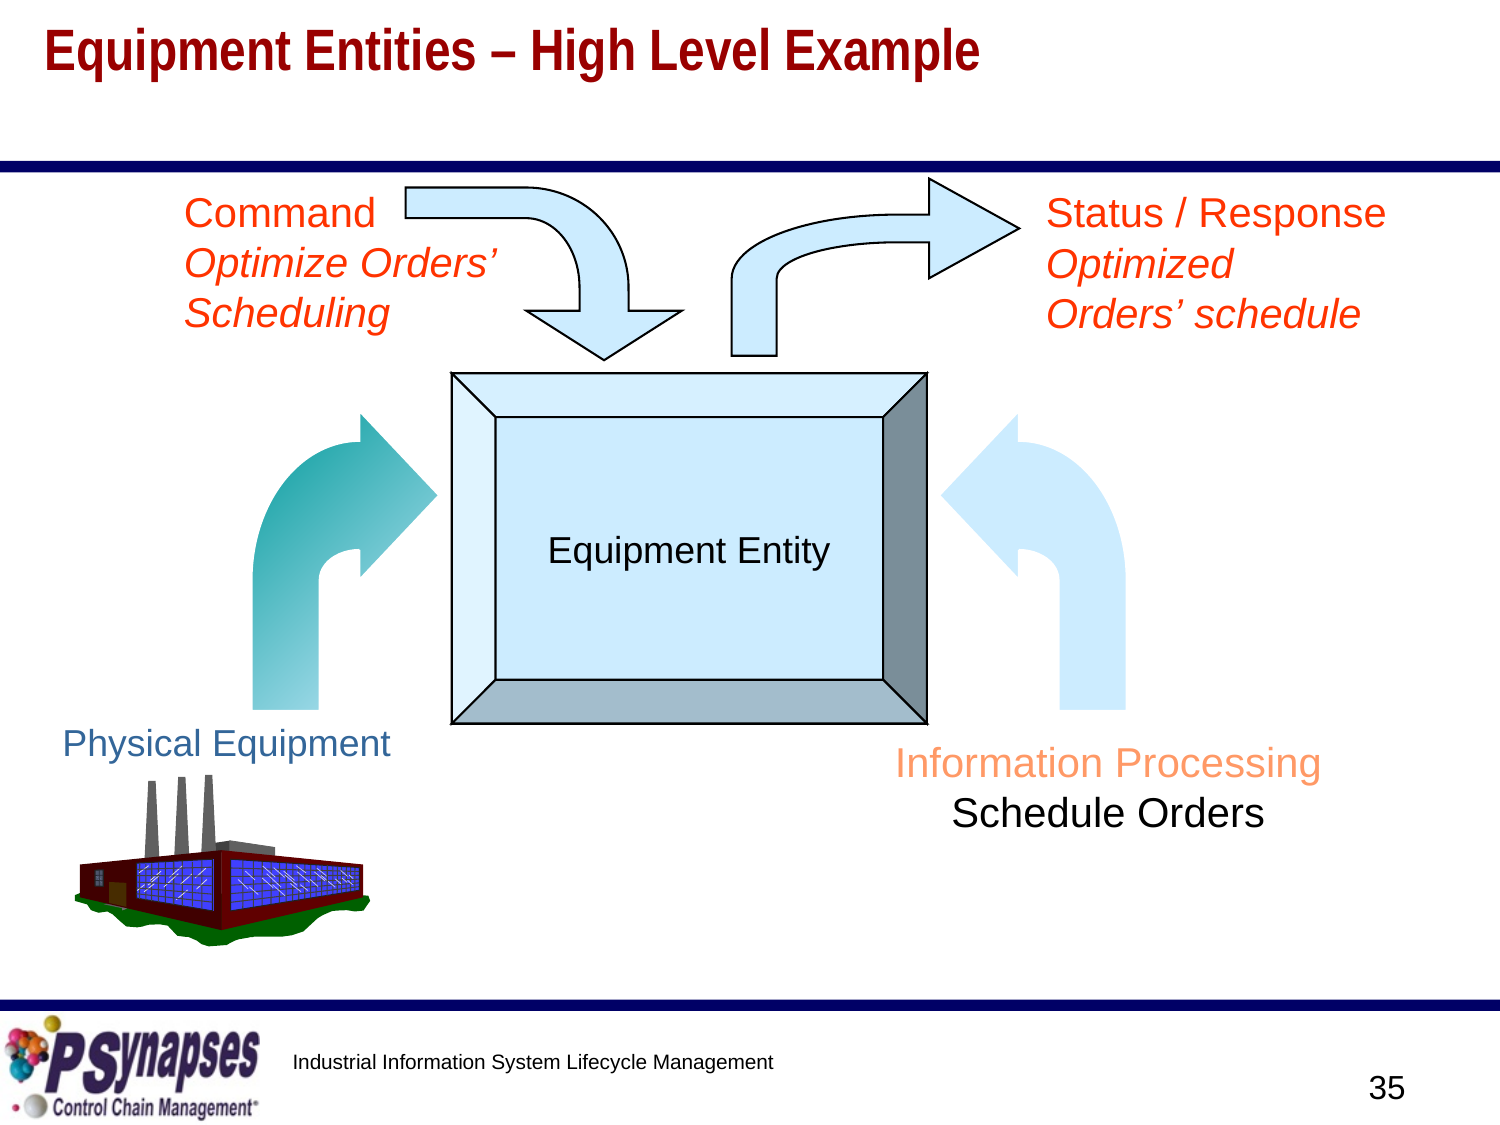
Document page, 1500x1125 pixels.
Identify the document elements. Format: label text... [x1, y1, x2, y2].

text_box [731, 178, 1020, 356]
text_box Status / Response Optimized Orders’ schedule [1031, 178, 1403, 345]
text_box Command Optimize Orders’ Scheduling [168, 177, 513, 344]
text_box Information Processing Schedule Orders [879, 727, 1337, 844]
text_box [453, 373, 927, 724]
text_box [513, 187, 682, 361]
text_box [251, 410, 440, 712]
text_box Equipment Entity [526, 518, 852, 579]
text_box Physical Equipment [35, 710, 419, 774]
picture [0, 1011, 260, 1125]
title Equipment Entities – High Level Example [29, 12, 1471, 138]
text_box [74, 774, 371, 947]
text_box [939, 410, 1127, 712]
text_box Training/Methods Knowledge/skills required to use a procedure [451, 373, 496, 724]
